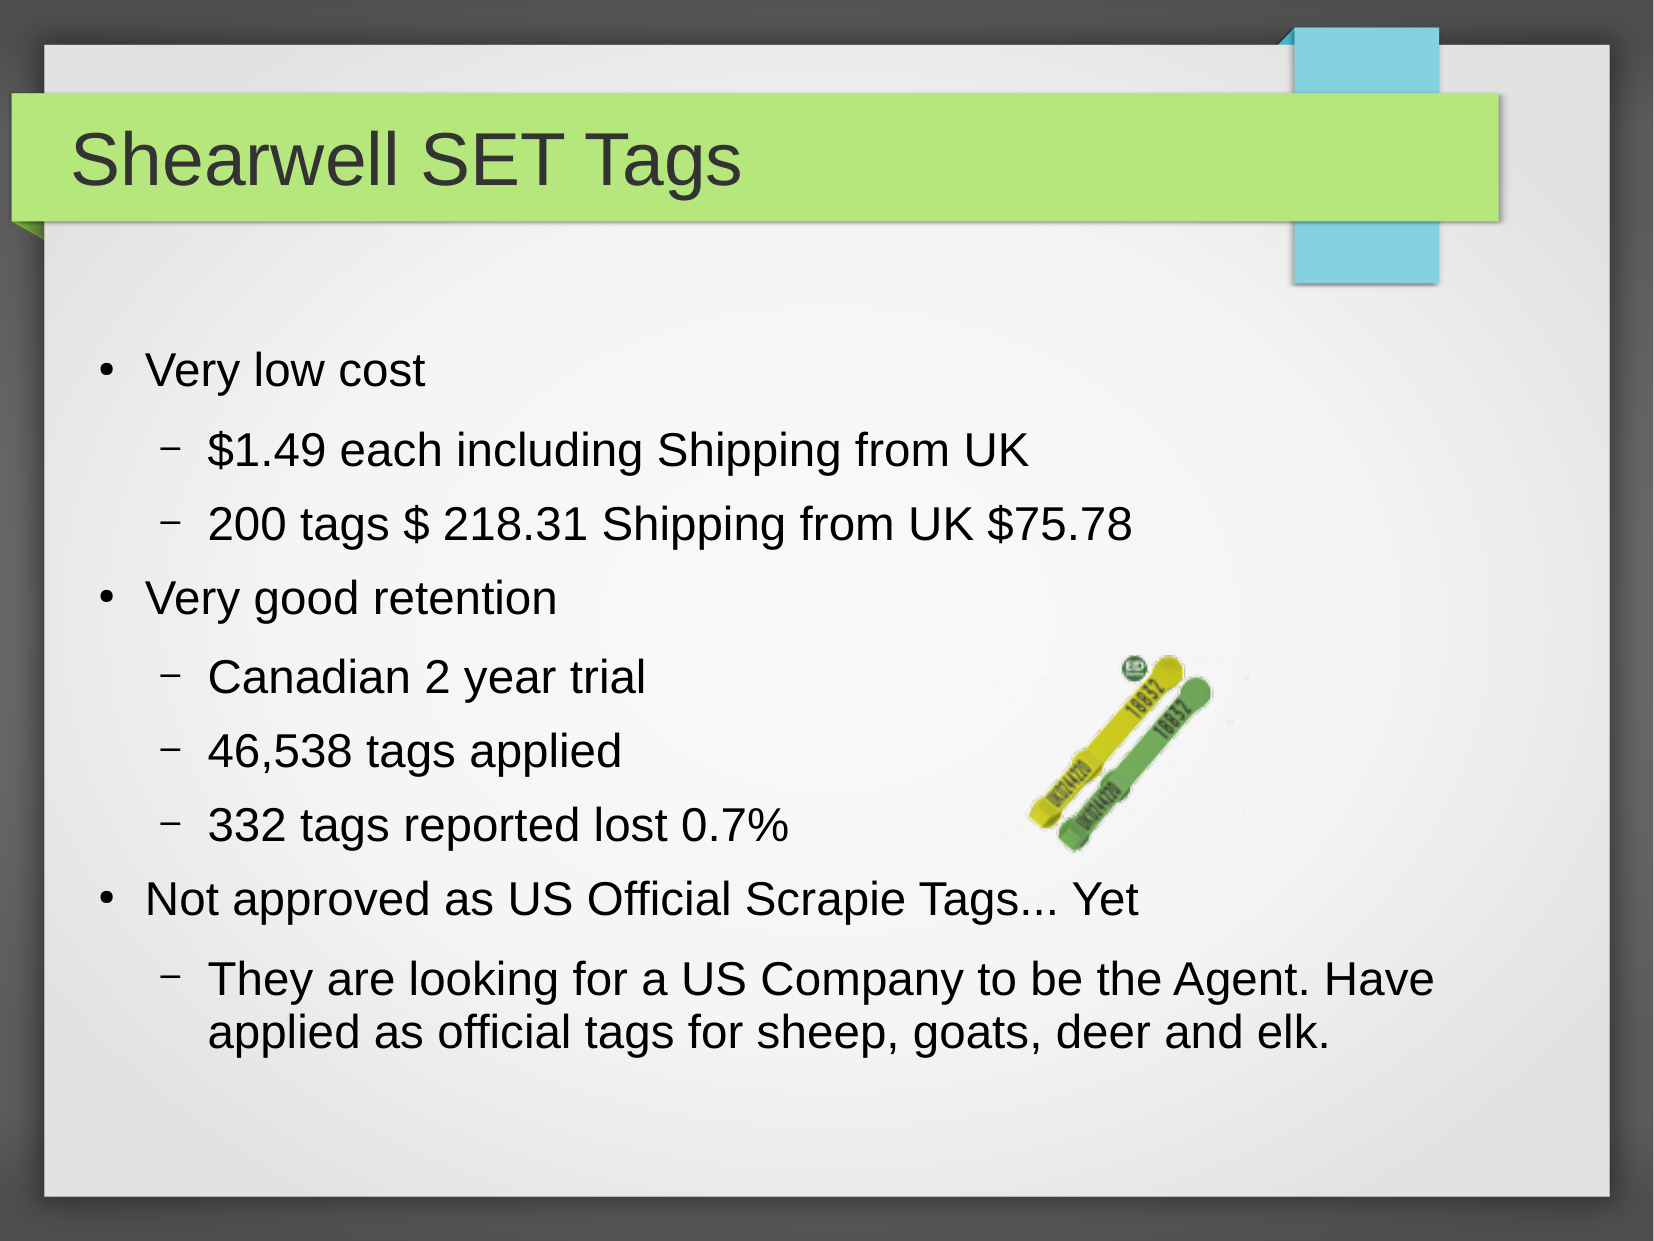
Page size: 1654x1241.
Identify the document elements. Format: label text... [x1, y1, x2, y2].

picture [0, 0, 1654, 1241]
list Very low cost $1.49 each including Shipping from UK 200 tags $ 218.31 Shipping from UK $75.78 Very good retention Canadian 2 year trial 46,538 tags applied 332 tags reported lost 0.7% Not approved as US Official Scrapie Tags... Yet They are looking for a US Company to be the Agent. Have applied as official tags for sheep, goats, deer and elk. [82, 343, 1538, 1063]
title Shearwell SET Tags [70, 106, 1229, 213]
